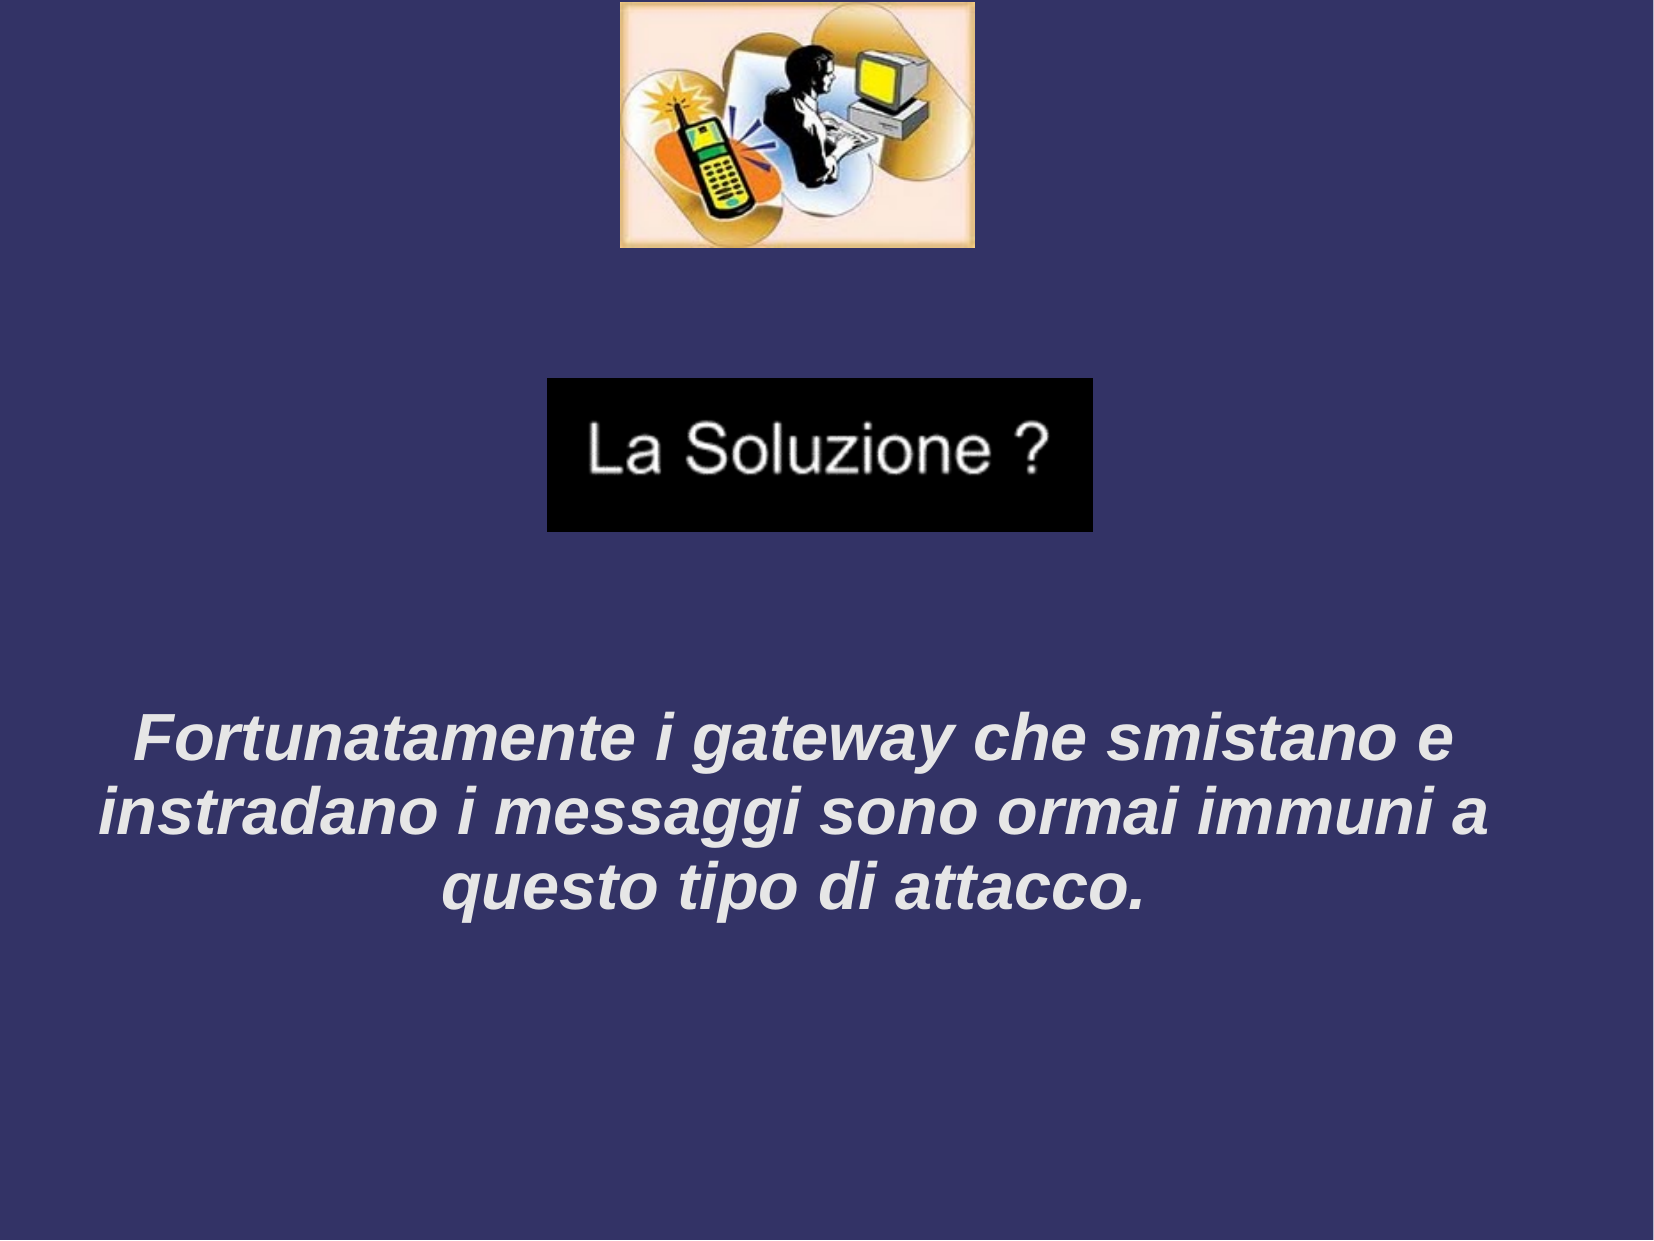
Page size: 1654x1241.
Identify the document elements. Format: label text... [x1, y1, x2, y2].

picture [547, 378, 1093, 532]
title Fortunatamente i gateway che smistano e instradano i messaggi sono ormai immuni a questo tipo di attacco. [88, 699, 1501, 925]
picture [620, 2, 975, 248]
